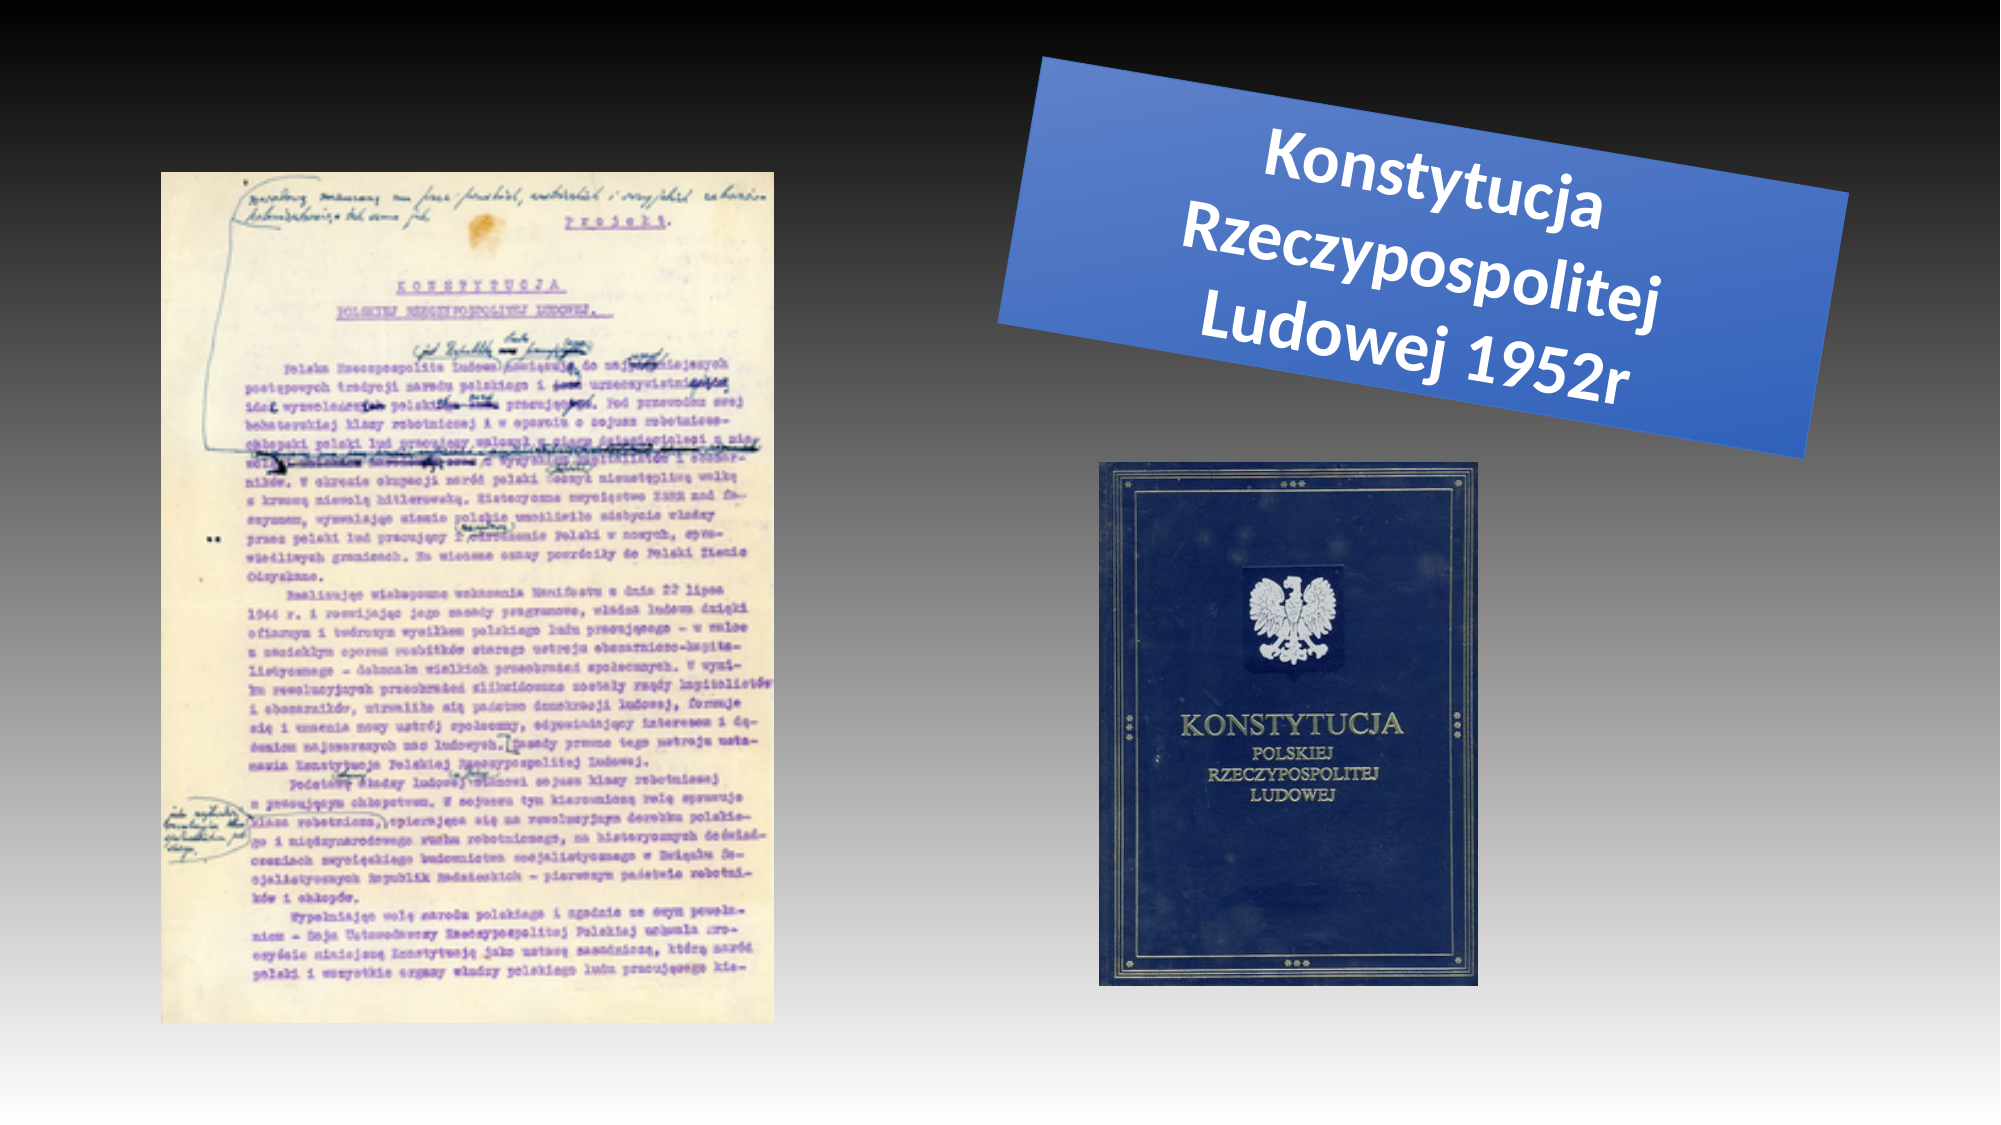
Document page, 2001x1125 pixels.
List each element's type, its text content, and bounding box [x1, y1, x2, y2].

picture [1099, 462, 1478, 986]
picture [161, 172, 774, 1023]
text_box Konstytucja Rzeczypospolitej Ludowej 1952r [998, 56, 1849, 459]
